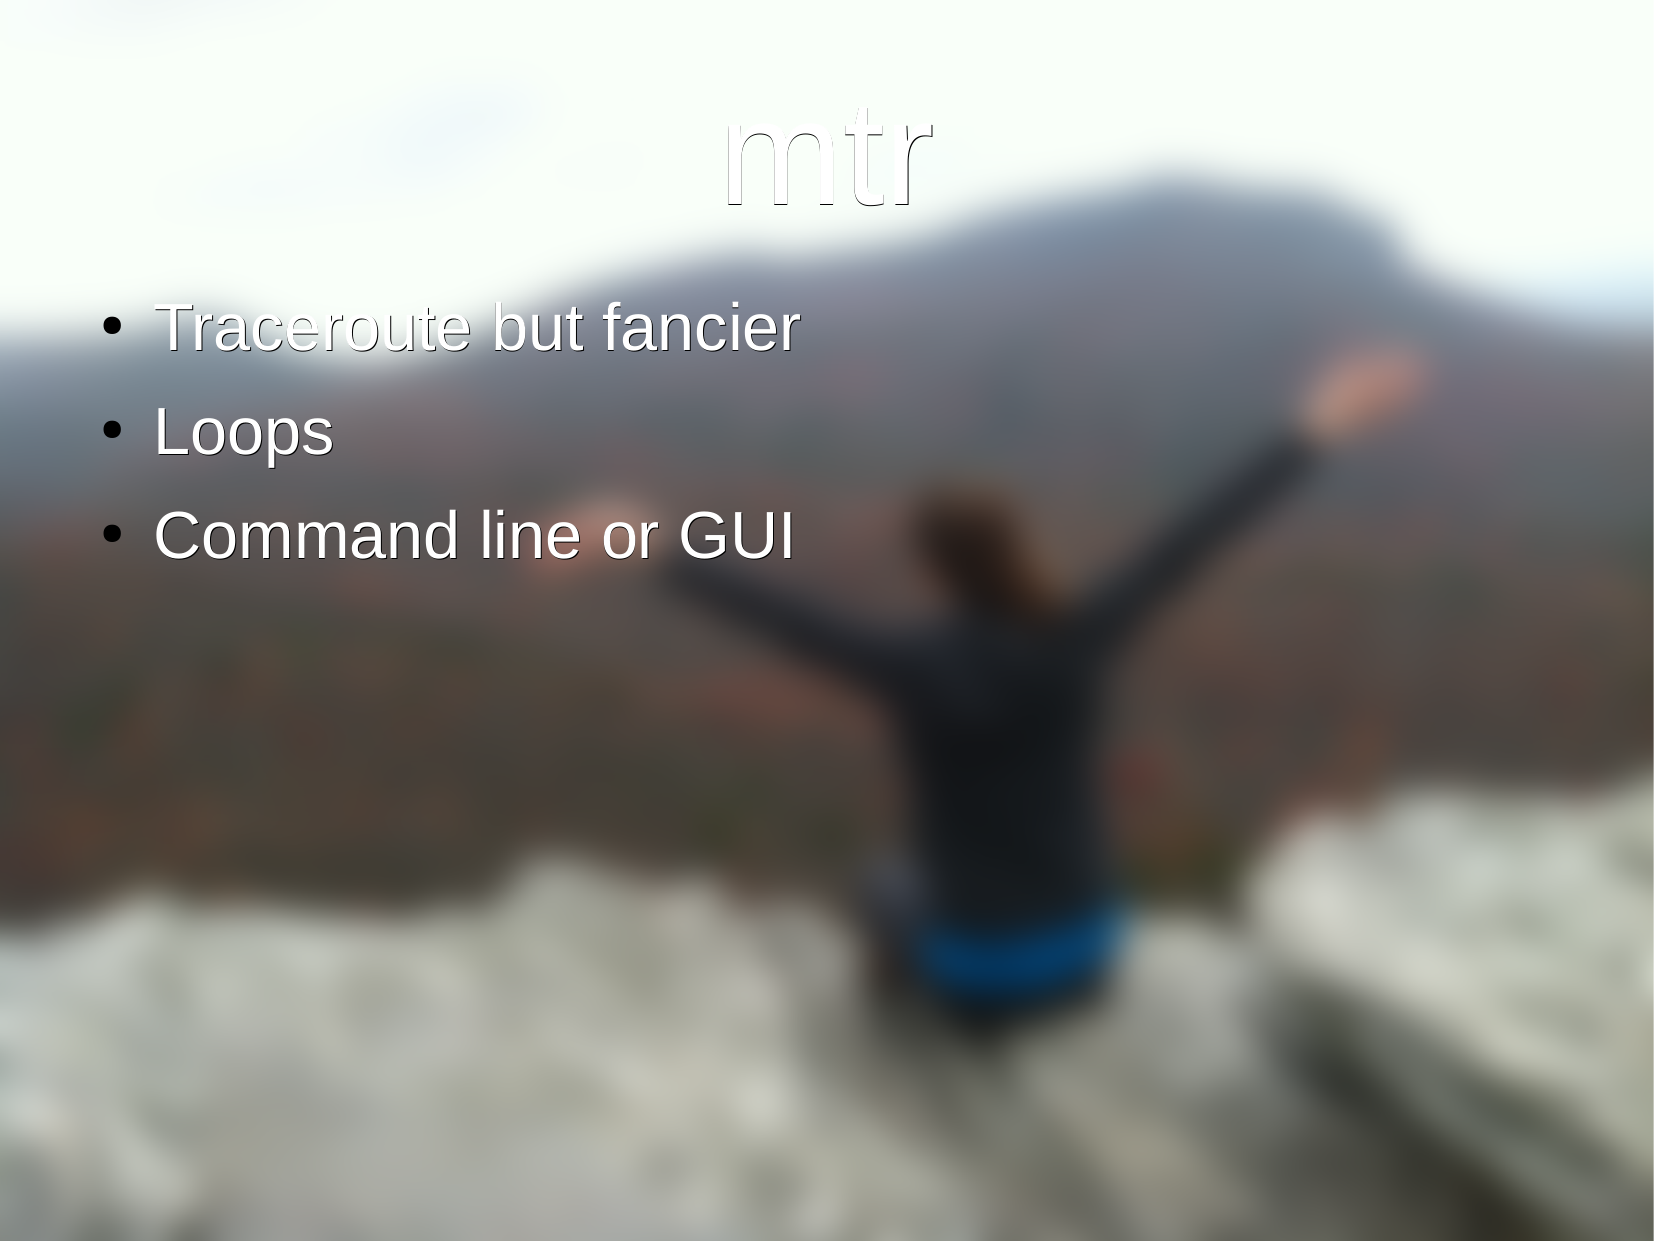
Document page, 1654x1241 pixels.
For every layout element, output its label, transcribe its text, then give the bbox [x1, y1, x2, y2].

list Traceroute but fancier Loops Command line or GUI [82, 290, 1571, 1010]
title mtr [82, 49, 1571, 257]
picture [0, 0, 1654, 1241]
